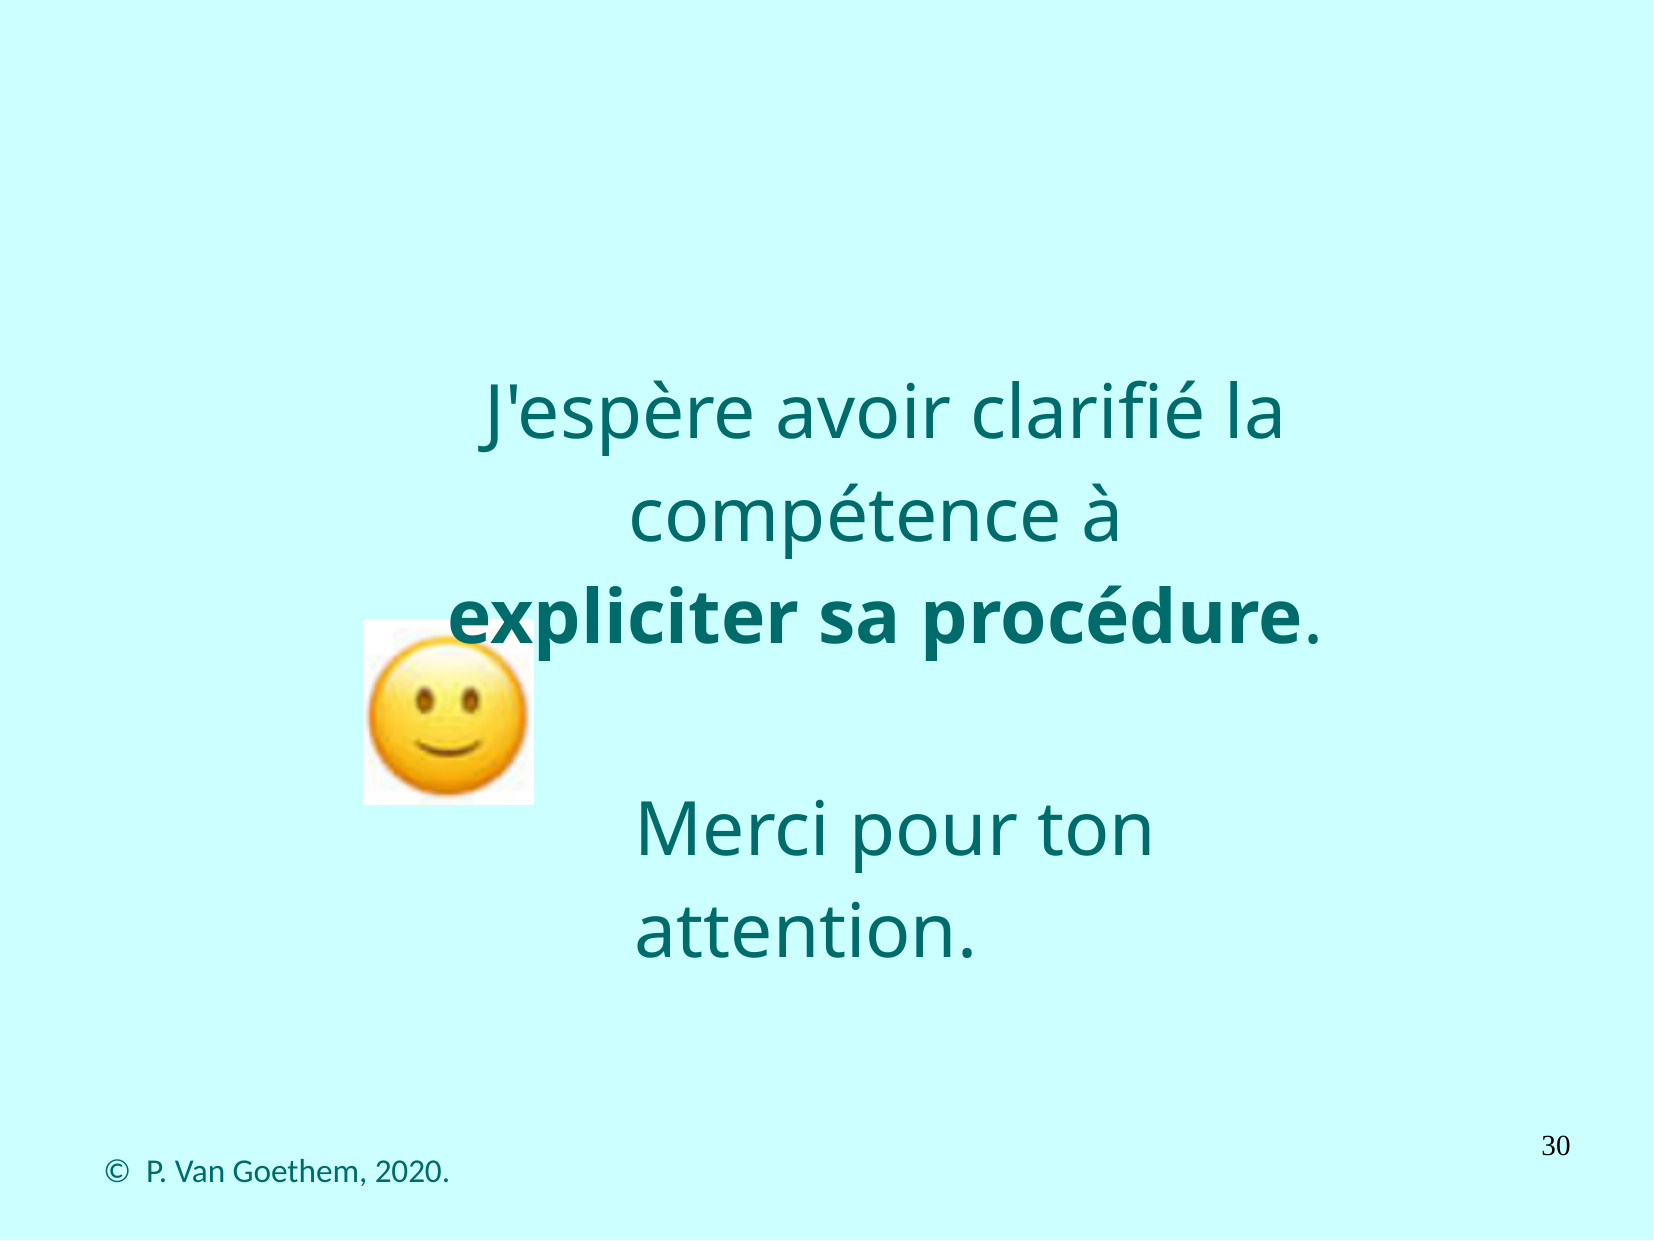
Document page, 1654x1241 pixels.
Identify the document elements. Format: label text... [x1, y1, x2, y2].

text_box Merci pour ton attention. [620, 767, 1506, 886]
text_box © P. Van Goethem, 2020. [88, 1150, 532, 1211]
picture [363, 619, 534, 805]
text_box J'espère avoir clarifié la compétence à expliciter sa procédure. [295, 351, 1477, 562]
